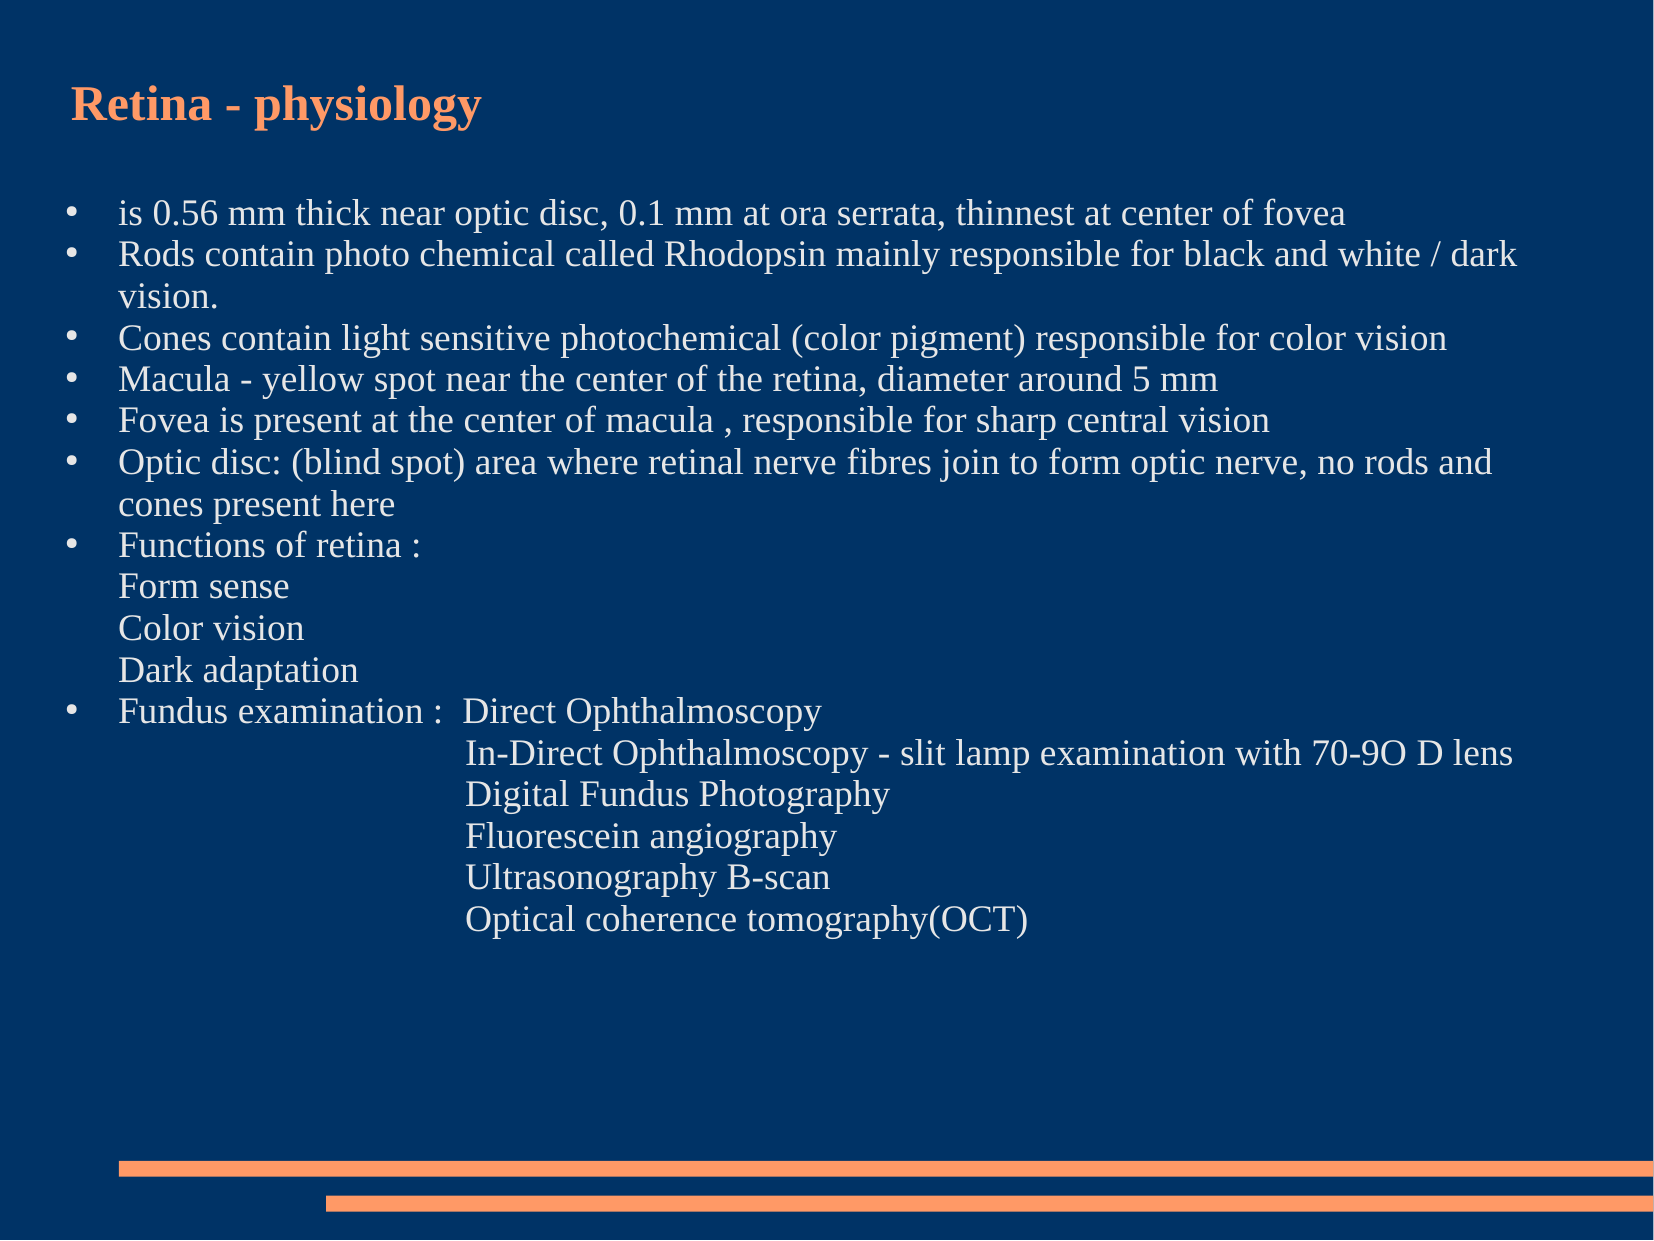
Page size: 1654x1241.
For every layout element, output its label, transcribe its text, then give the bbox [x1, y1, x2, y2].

title Retina - physiology [70, 0, 1560, 208]
list is 0.56 mm thick near optic disc, 0.1 mm at ora serrata, thinnest at center of fovea Rods contain photo chemical called Rhodopsin mainly responsible for black and white / dark vision. Cones contain light sensitive photochemical (color pigment) responsible for color vision Macula - yellow spot near the center of the retina, diameter around 5 mm Fovea is present at the center of macula , responsible for sharp central vision Optic disc: (blind spot) area where retinal nerve fibres join to form optic nerve, no rods and cones present here Functions of retina : Form sense Color vision Dark adaptation Fundus examination : Direct Ophthalmoscopy In-Direct Ophthalmoscopy - slit lamp examination with 70-9O D lens Digital Fundus Photography Fluorescein angiography Ultrasonography B-scan Optical coherence tomography(OCT) [47, 191, 1536, 1011]
